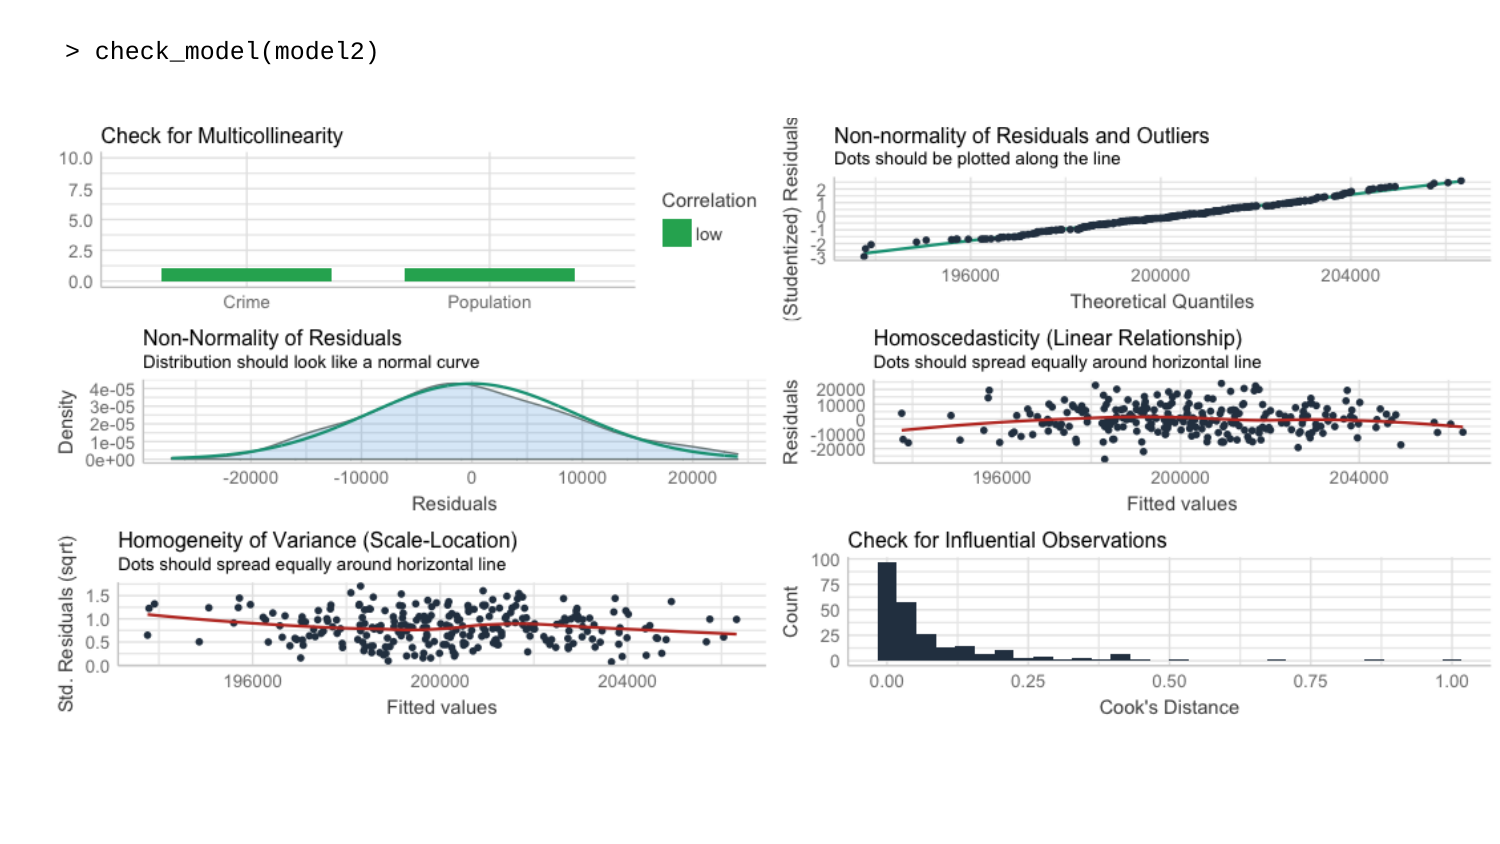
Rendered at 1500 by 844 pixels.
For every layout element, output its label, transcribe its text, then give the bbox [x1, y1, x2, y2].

text_box > check_model(model2) [49, 19, 1448, 77]
picture [50, 118, 1500, 726]
